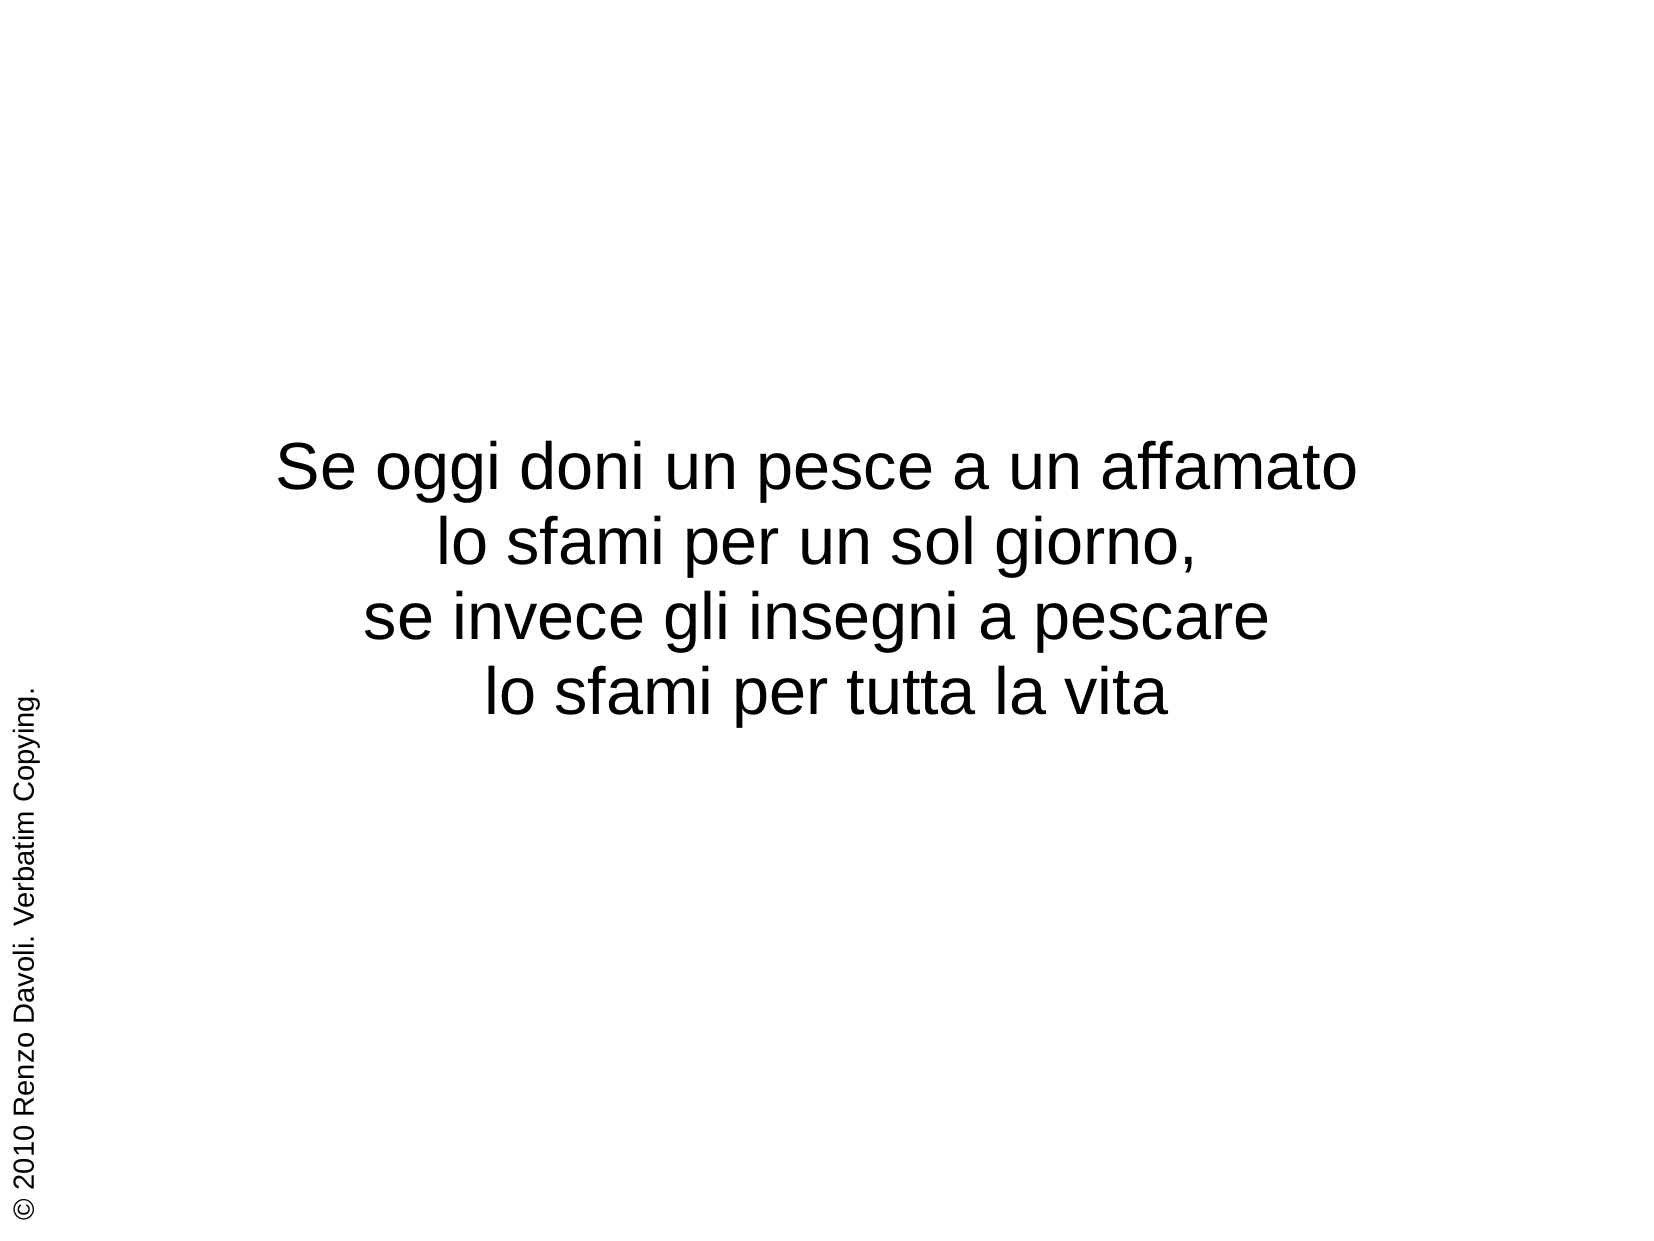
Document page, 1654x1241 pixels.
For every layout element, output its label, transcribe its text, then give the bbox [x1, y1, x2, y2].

subtitle Se oggi doni un pesce a un affamato lo sfami per un sol giorno, se invece gli insegni a pescare lo sfami per tutta la vita [82, 56, 1571, 1102]
